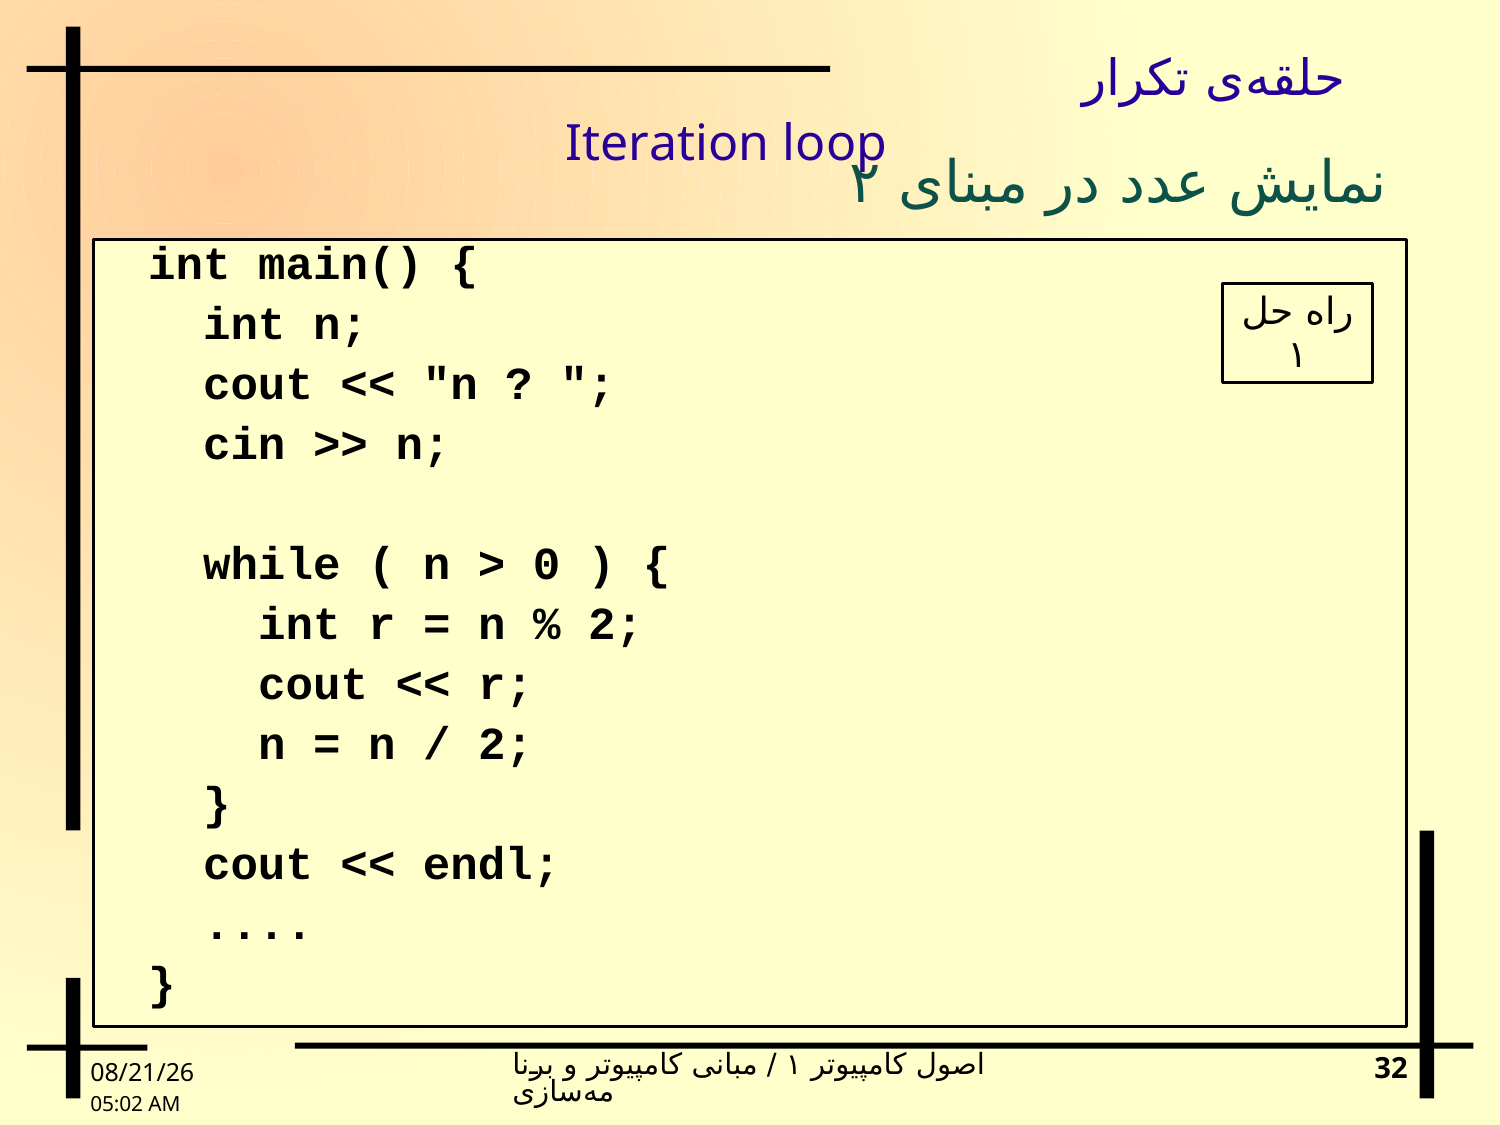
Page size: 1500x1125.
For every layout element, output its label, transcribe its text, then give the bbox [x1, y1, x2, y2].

list int main() { int n; cout << "n ? "; cin >> n; while ( n > 0 ) { int r = n % 2; cout << r; n = n / 2; } cout << endl; .... } [93, 240, 1407, 1027]
title حلقه‌ی تکرار Iteration loop [86, 52, 1367, 172]
text_box راه حل ۱ [1222, 283, 1373, 358]
list نمایش عدد در مبنای ۲ [92, 148, 1441, 240]
